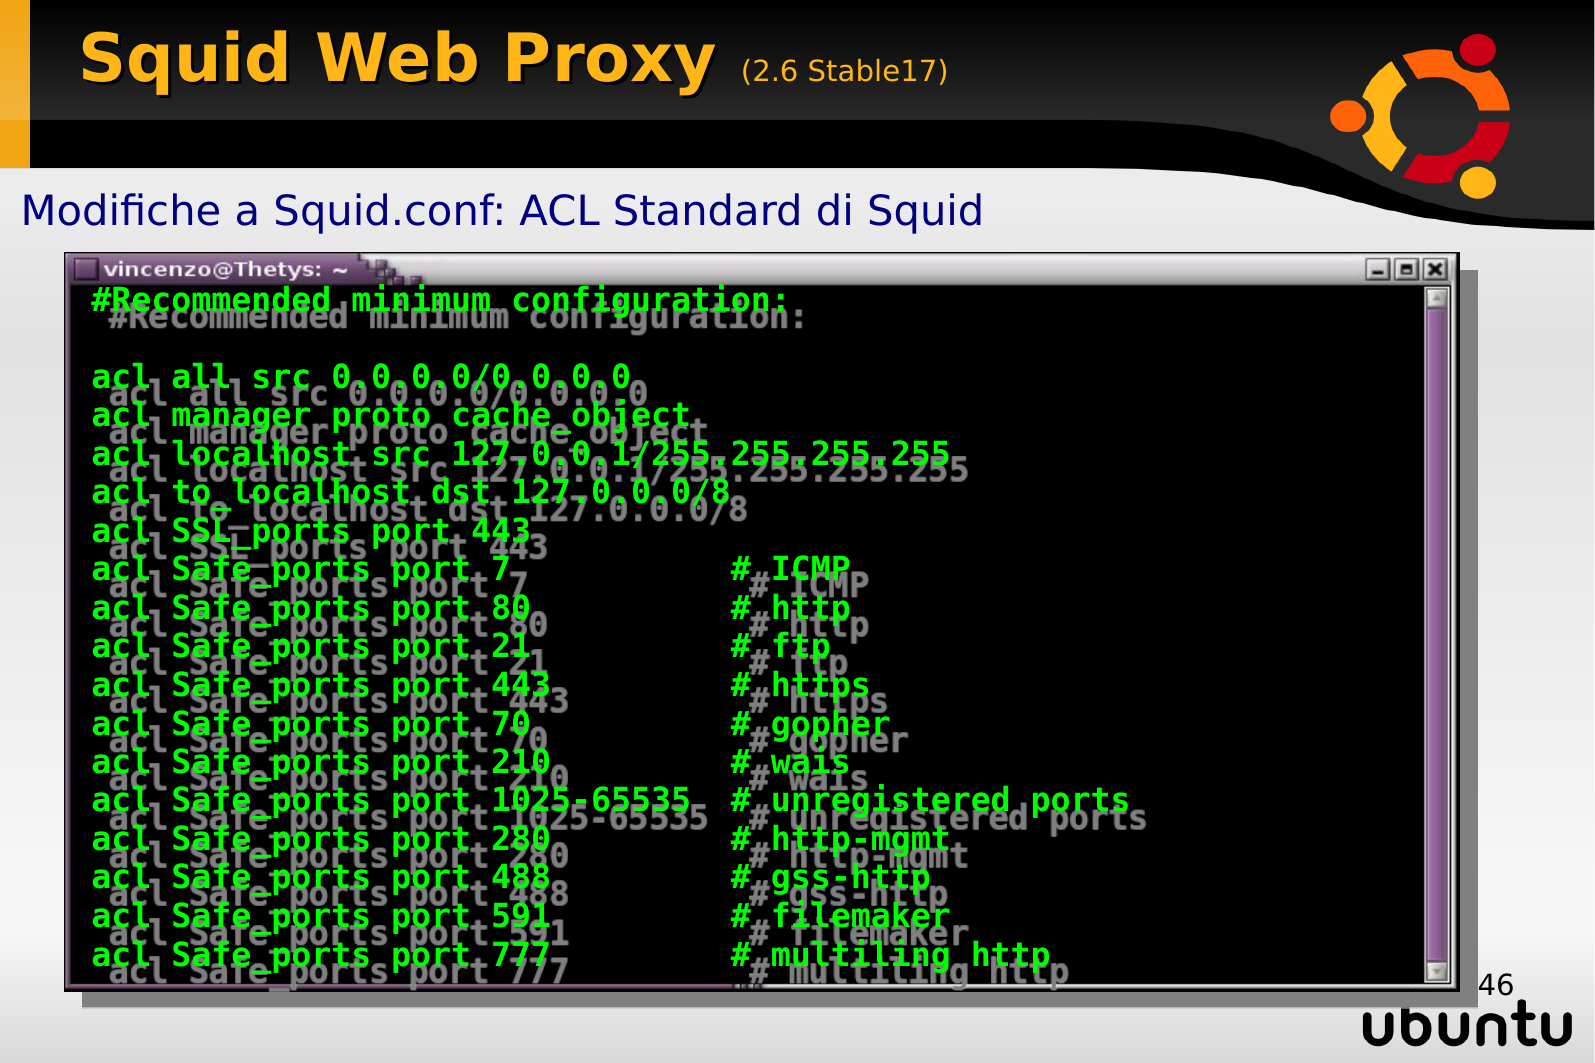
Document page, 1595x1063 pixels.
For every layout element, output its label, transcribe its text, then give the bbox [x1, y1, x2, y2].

text_box [53, 285, 1530, 1034]
picture [0, 0, 1595, 1063]
text_box Modifiche a Squid.conf: ACL Standard di Squid [17, 178, 1554, 243]
text_box Squid Web Proxy (2.6 Stable17) [23, 11, 1004, 105]
text_box #Recommended minimum configuration: acl all src 0.0.0.0/0.0.0.0 acl manager proto cache_object acl localhost src 127.0.0.1/255.255.255.255 acl to_localhost dst 127.0.0.0/8 acl SSL_ports port 443 acl Safe_ports port 7 # ICMP acl Safe_ports port 80 # http acl Safe_ports port 21 # ftp acl Safe_ports port 443 # https acl Safe_ports port 70 # gopher acl Safe_ports port 210 # wais acl Safe_ports port 1025-65535 # unregistered ports acl Safe_ports port 280 # http-mgmt acl Safe_ports port 488 # gss-http acl Safe_ports port 591 # filemaker acl Safe_ports port 777 # multiling http [88, 276, 1501, 979]
